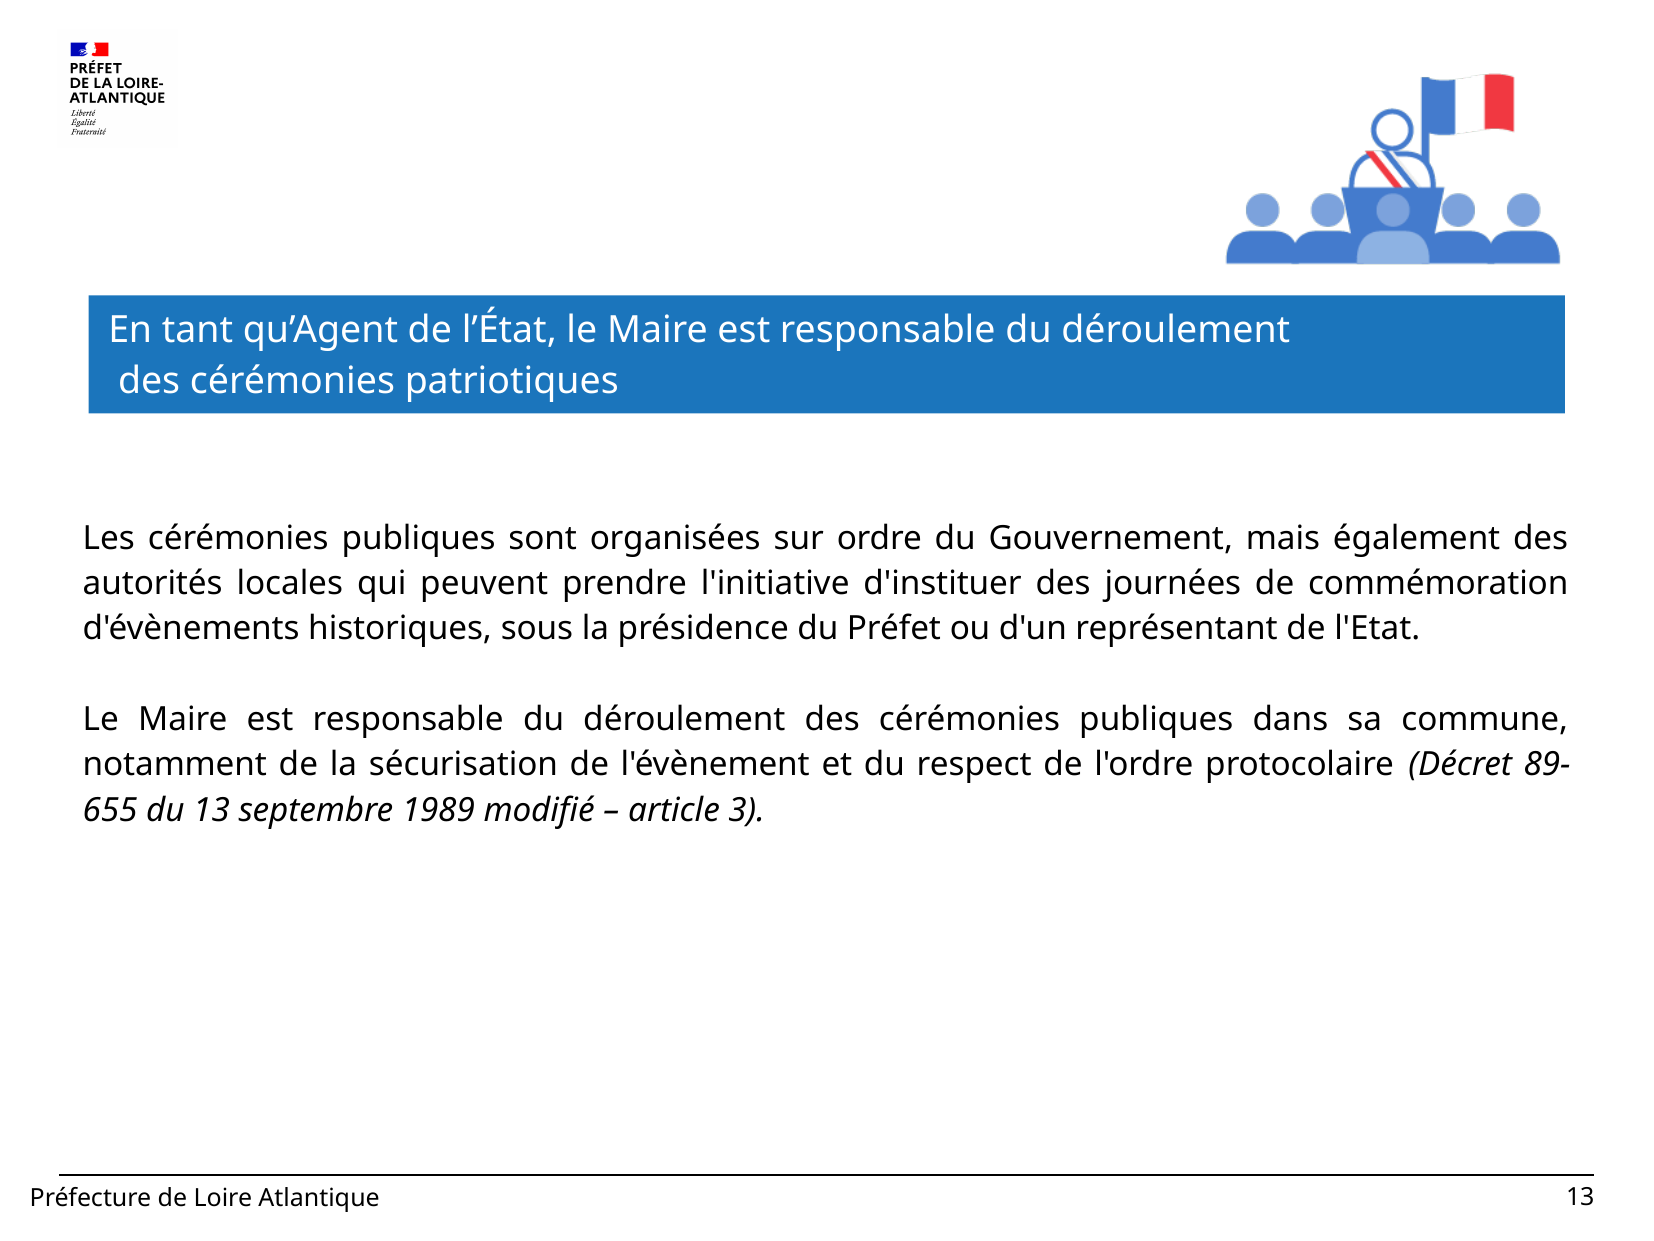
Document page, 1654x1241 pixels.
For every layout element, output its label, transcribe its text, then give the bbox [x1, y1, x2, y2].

subtitle Les cérémonies publiques sont organisées sur ordre du Gouvernement, mais également des autorités locales qui peuvent prendre l'initiative d'instituer des journées de commémoration d'évènements historiques, sous la présidence du Préfet ou d'un représentant de l'Etat. Le Maire est responsable du déroulement des cérémonies publiques dans sa commune, notamment de la sécurisation de l'évènement et du respect de l'ordre protocolaire (Décret 89-655 du 13 septembre 1989 modifié – article 3). [82, 290, 1571, 1010]
picture [1181, 0, 1654, 266]
text_box Préfecture de Loire Atlantique [29, 1181, 423, 1212]
picture [57, 29, 178, 148]
text_box 13 [1535, 1180, 1595, 1211]
